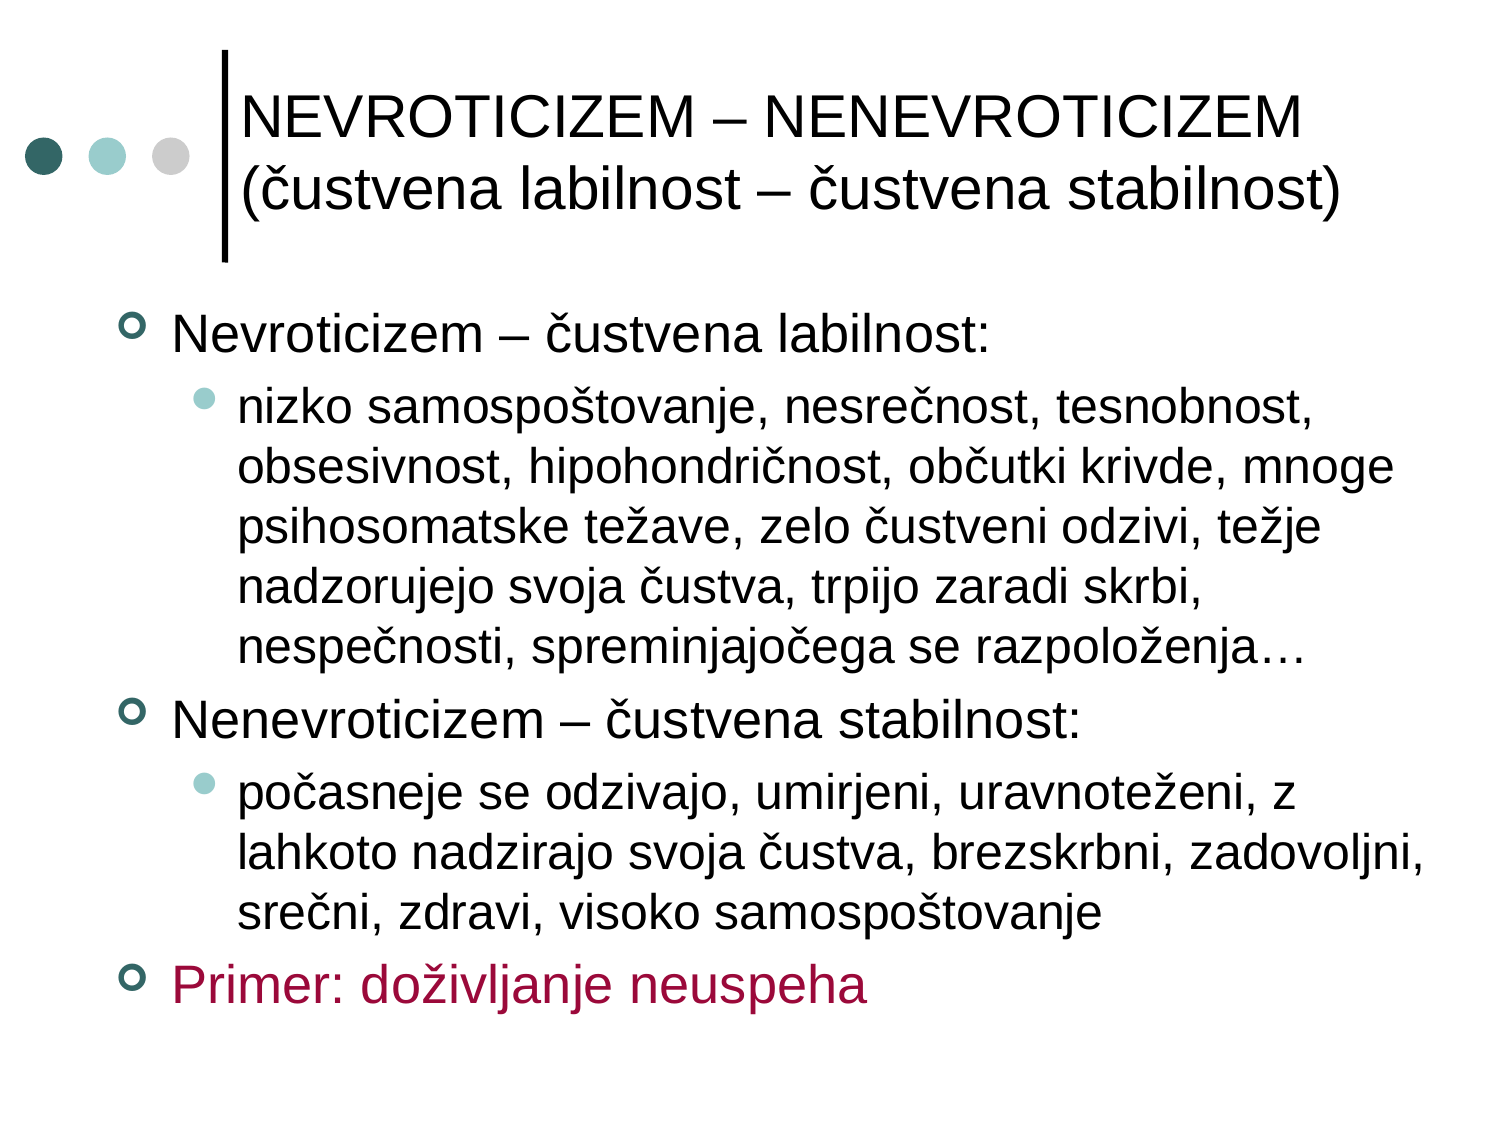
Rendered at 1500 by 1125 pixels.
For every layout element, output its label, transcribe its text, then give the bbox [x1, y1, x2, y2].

title NEVROTICIZEM – NENEVROTICIZEM (čustvena labilnost – čustvena stabilnost) [225, 101, 1500, 197]
list Nevroticizem – čustvena labilnost: nizko samospoštovanje, nesrečnost, tesnobnost, obsesivnost, hipohondričnost, občutki krivde, mnoge psihosomatske težave, zelo čustveni odzivi, težje nadzorujejo svoja čustva, trpijo zaradi skrbi, nespečnosti, spreminjajočega se razpoloženja… Nenevroticizem – čustvena stabilnost: počasneje se odzivajo, umirjeni, uravnoteženi, z lahkoto nadzirajo svoja čustva, brezskrbni, zadovoljni, srečni, zdravi, visoko samospoštovanje Primer: doživljanje neuspeha [100, 290, 1447, 966]
